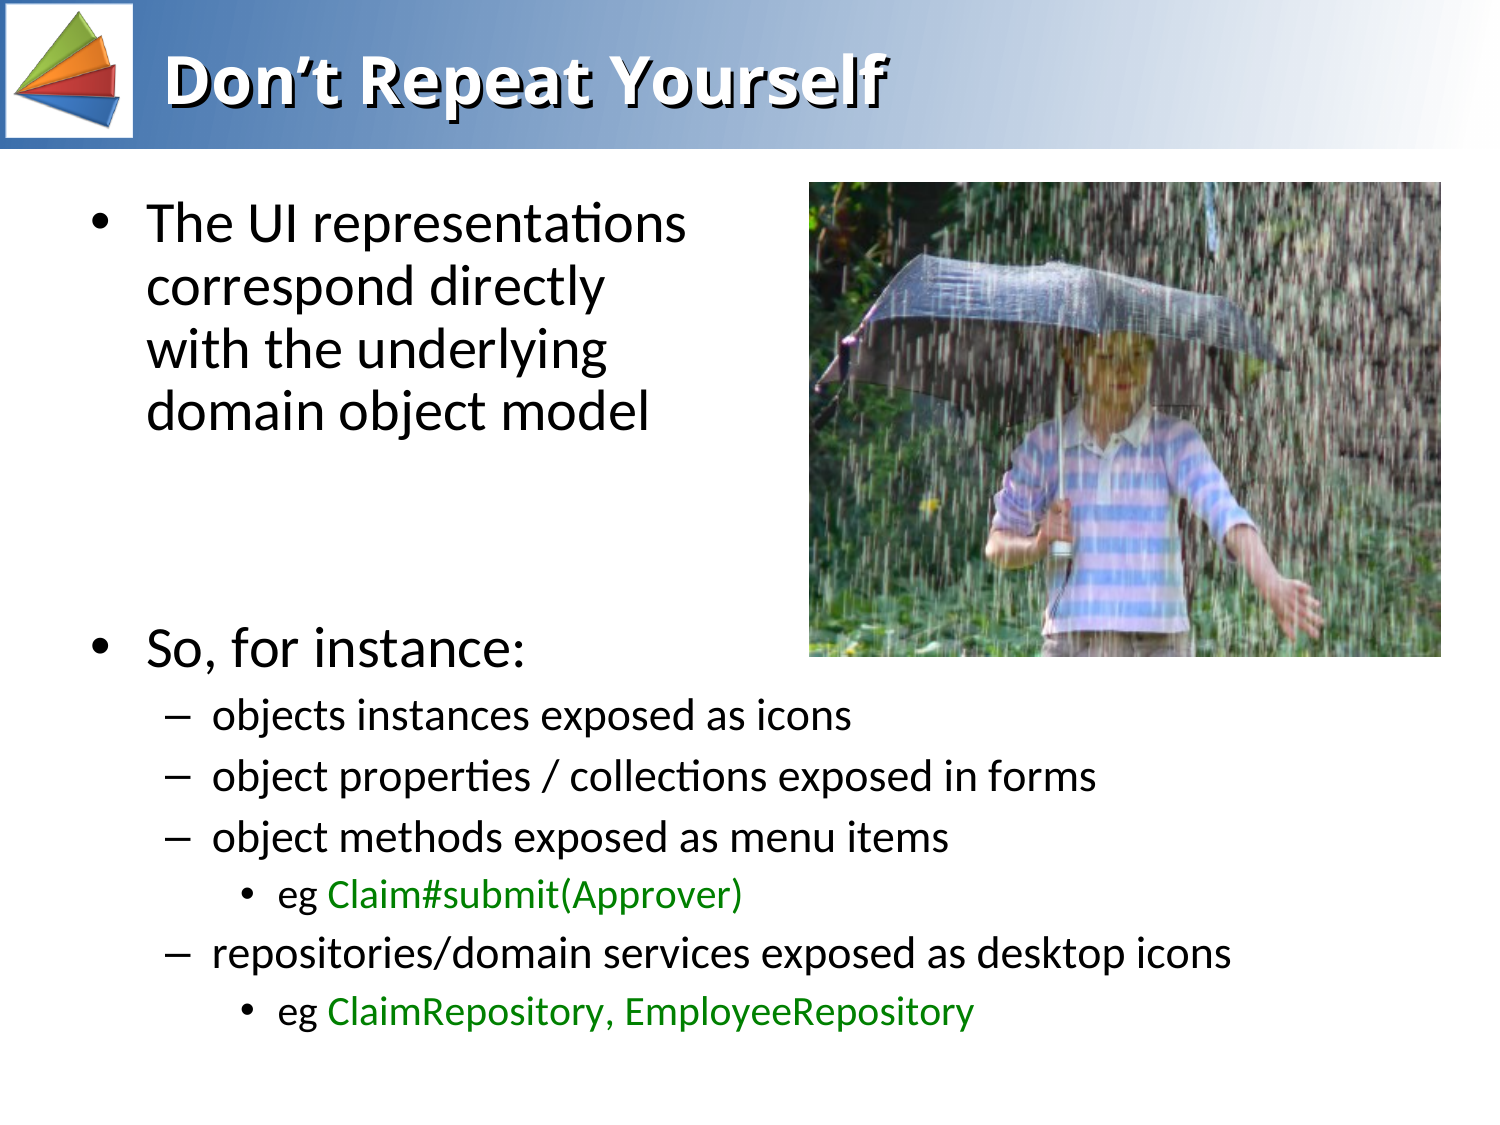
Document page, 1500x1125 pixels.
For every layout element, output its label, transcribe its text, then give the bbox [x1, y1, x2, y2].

title Don’t Repeat Yourself [147, 19, 1500, 138]
list The UI representations correspond directly with the underlying domain object model So, for instance: objects instances exposed as icons object properties / collections exposed in forms object methods exposed as menu items eg Claim#submit(Approver) repositories/domain services exposed as desktop icons eg ClaimRepository, EmployeeRepository [75, 184, 1426, 1071]
picture [809, 182, 1441, 657]
picture [0, 0, 1500, 149]
